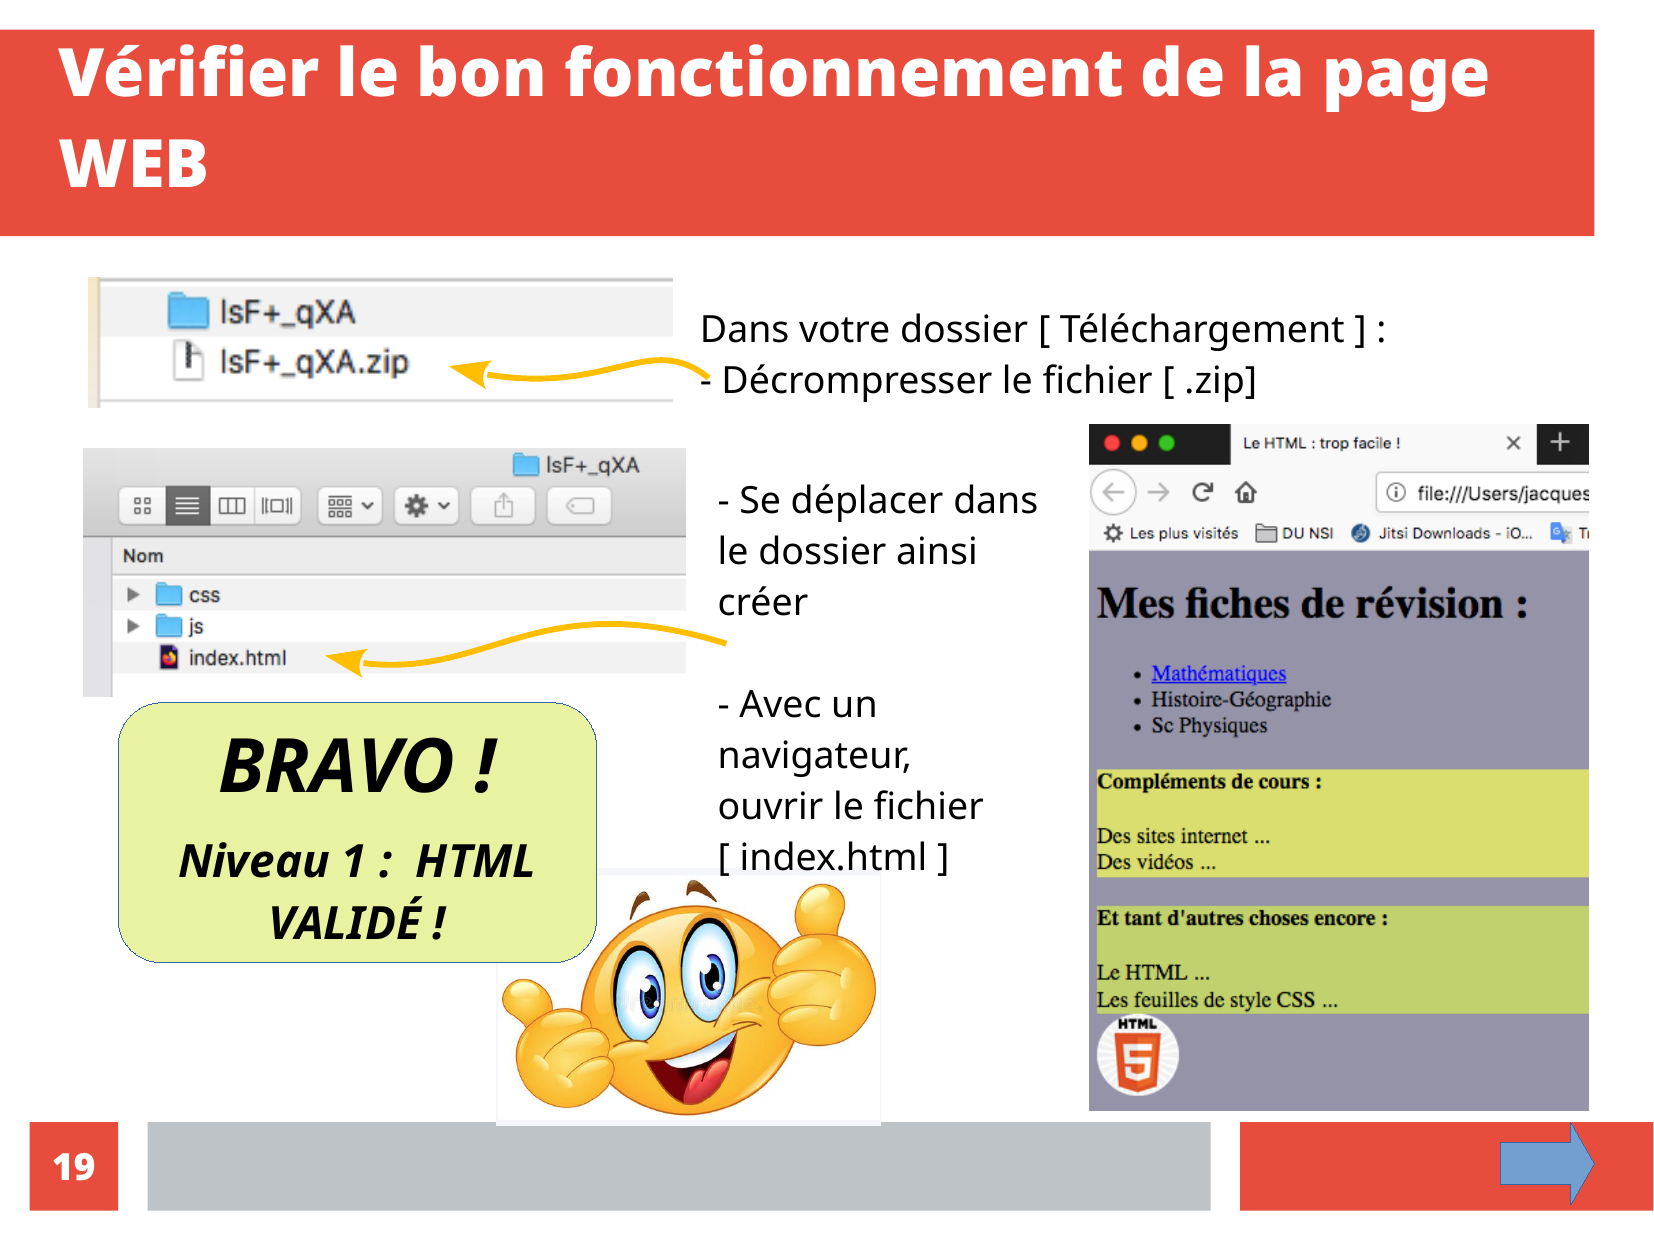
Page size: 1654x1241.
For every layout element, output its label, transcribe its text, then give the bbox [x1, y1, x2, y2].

text_box Dans votre dossier [ Téléchargement ] : - Décrompresser le fichier [ .zip] [685, 295, 1548, 425]
picture [496, 868, 881, 1126]
picture [1089, 424, 1589, 1111]
text_box - Se déplacer dans le dossier ainsi créer - Avec un navigateur, ouvrir le fichier [ index.html ] [702, 465, 1063, 765]
picture [88, 277, 673, 408]
picture [83, 448, 686, 697]
title Vérifier le bon fonctionnement de la page WEB [59, 59, 1595, 207]
text_box BRAVO ! Niveau 1 : HTML VALIDÉ ! [118, 702, 597, 963]
text_box [1500, 1122, 1595, 1205]
